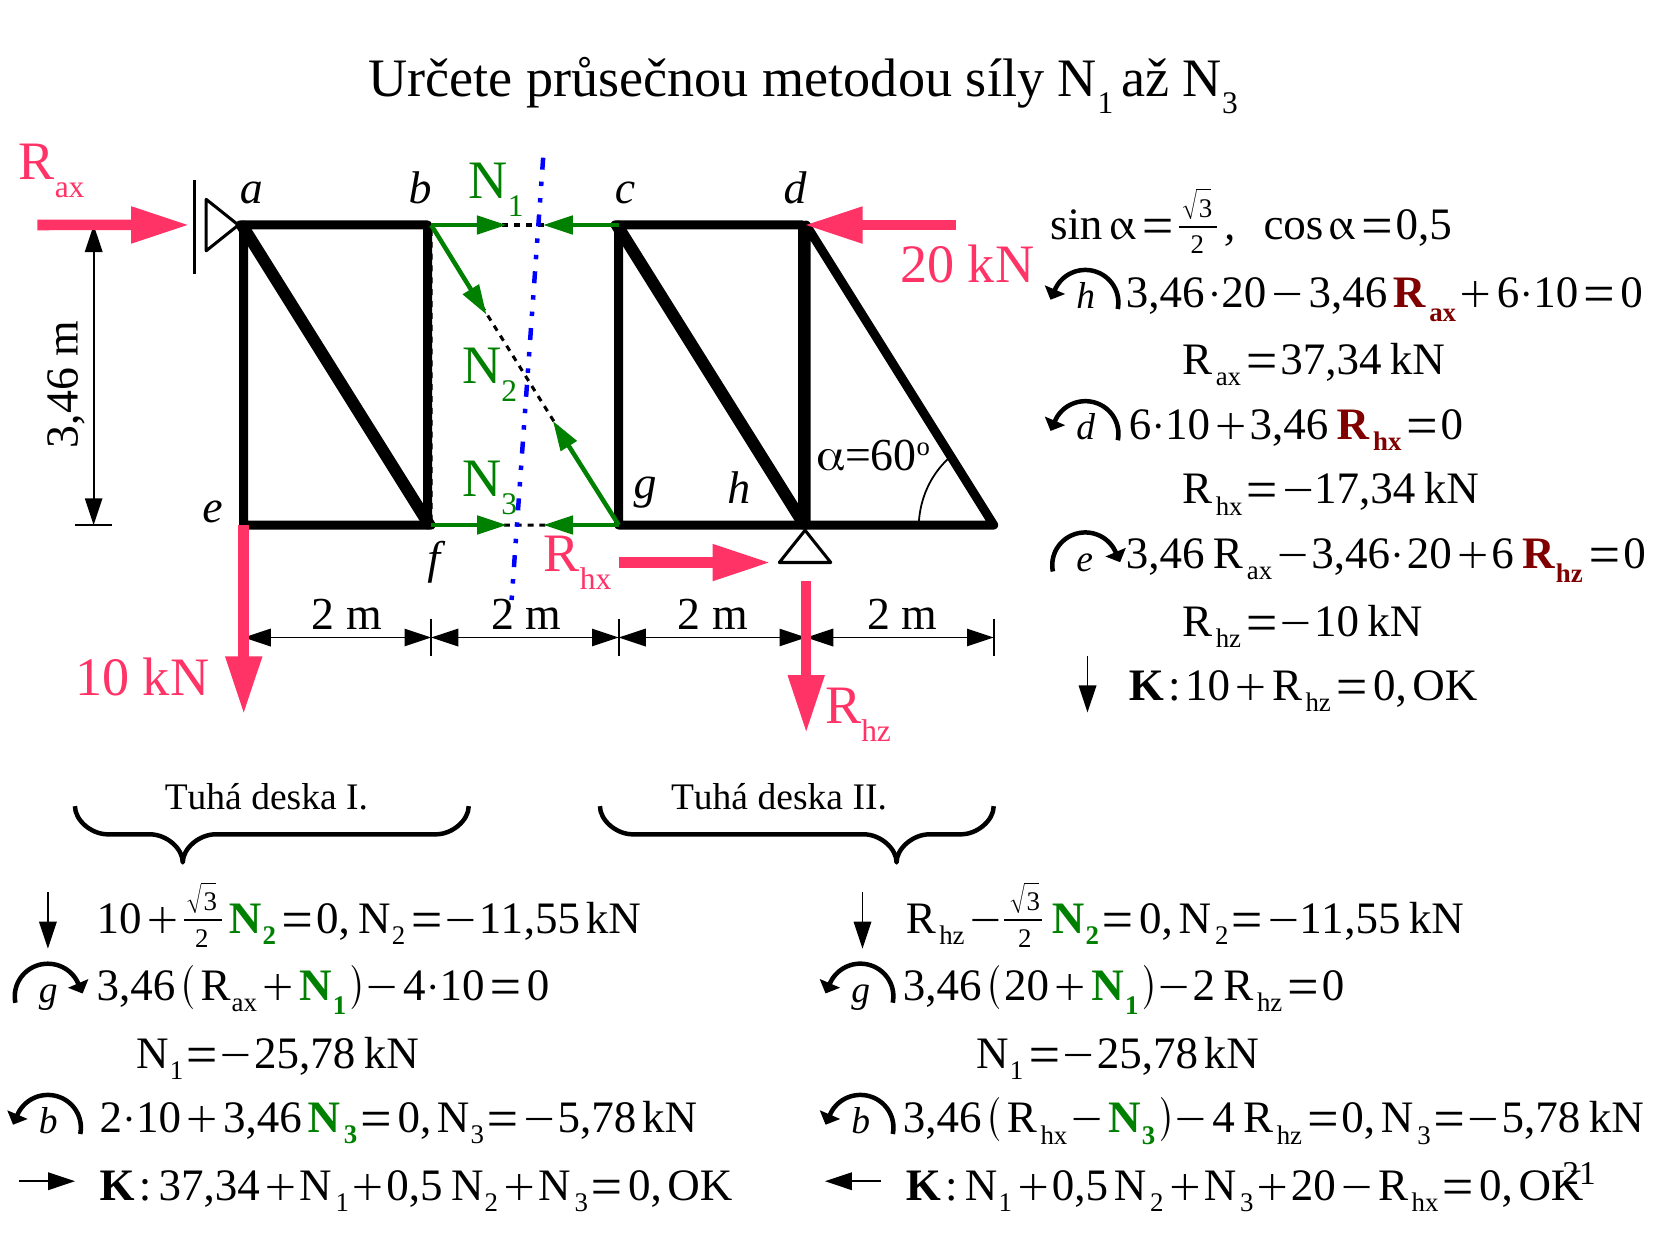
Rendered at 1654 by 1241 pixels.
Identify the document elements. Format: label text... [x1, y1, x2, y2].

text_box e [1061, 530, 1132, 591]
text_box g [836, 961, 907, 1022]
text_box 10 kN [75, 646, 226, 713]
text_box e [187, 473, 263, 544]
text_box b [24, 1092, 94, 1153]
text_box Tuhá deska I. [150, 768, 413, 830]
text_box 2 m [836, 581, 968, 652]
text_box [1050, 539, 1061, 572]
text_box 20 kN [900, 234, 1051, 301]
chart [810, 882, 1654, 1219]
text_box [819, 971, 836, 994]
text_box 2 m [647, 581, 779, 652]
text_box b [393, 155, 468, 226]
text_box d [1061, 398, 1132, 459]
chart [1033, 189, 1654, 720]
text_box a [224, 155, 300, 226]
text_box h [1061, 267, 1132, 328]
text_box d [768, 155, 844, 226]
text_box Rax [18, 131, 132, 209]
text_box g [618, 450, 694, 520]
text_box h [712, 455, 788, 526]
text_box f [412, 525, 488, 595]
text_box 2 m [460, 581, 592, 652]
text_box Tuhá deska II. [656, 768, 919, 830]
title Určete průsečnou metodou síly N1 až N3 [59, 0, 1548, 169]
text_box Rhz [824, 675, 938, 752]
text_box [12, 970, 24, 1004]
text_box 3,46 m [29, 300, 93, 469]
text_box Rhx [543, 523, 657, 601]
text_box [1044, 408, 1061, 431]
text_box g [24, 961, 94, 1022]
text_box c [600, 155, 676, 226]
text_box a=60o [801, 422, 952, 497]
text_box [1044, 277, 1061, 300]
text_box [7, 1101, 24, 1125]
text_box N3 [461, 448, 526, 526]
text_box 3,46 m [95, 300, 100, 469]
text_box 2 m [281, 581, 413, 652]
text_box N1 [468, 150, 532, 227]
text_box [819, 1102, 836, 1125]
chart [3, 882, 742, 1219]
text_box b [836, 1092, 907, 1153]
text_box N2 [461, 335, 526, 413]
